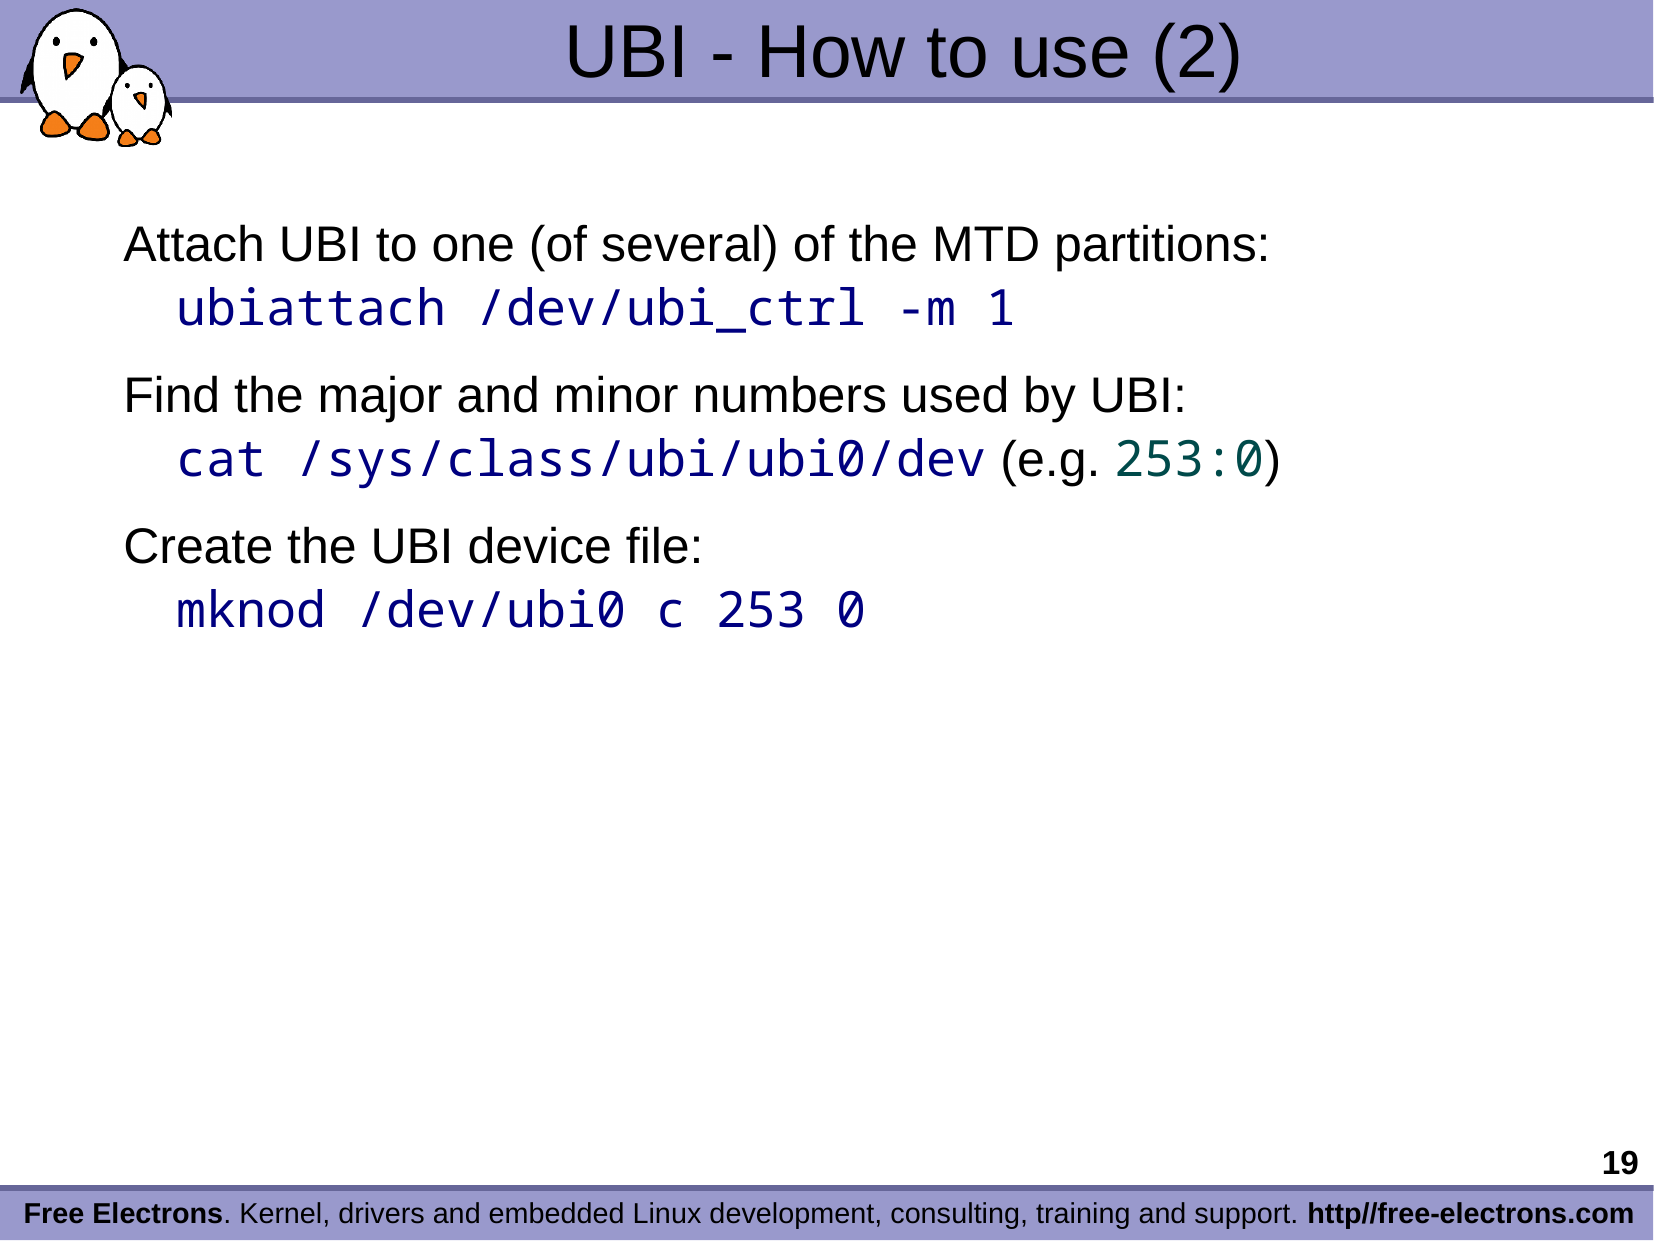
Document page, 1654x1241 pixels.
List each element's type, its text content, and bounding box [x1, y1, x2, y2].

title UBI - How to use (2) [178, 4, 1631, 98]
list Attach UBI to one (of several) of the MTD partitions: ubiattach /dev/ubi_ctrl -m 1 Find the major and minor numbers used by UBI: cat /sys/class/ubi/ubi0/dev (e.g. 253:0) Create the UBI device file: mknod /dev/ubi0 c 253 0 [105, 216, 1518, 1066]
picture [20, 8, 172, 147]
